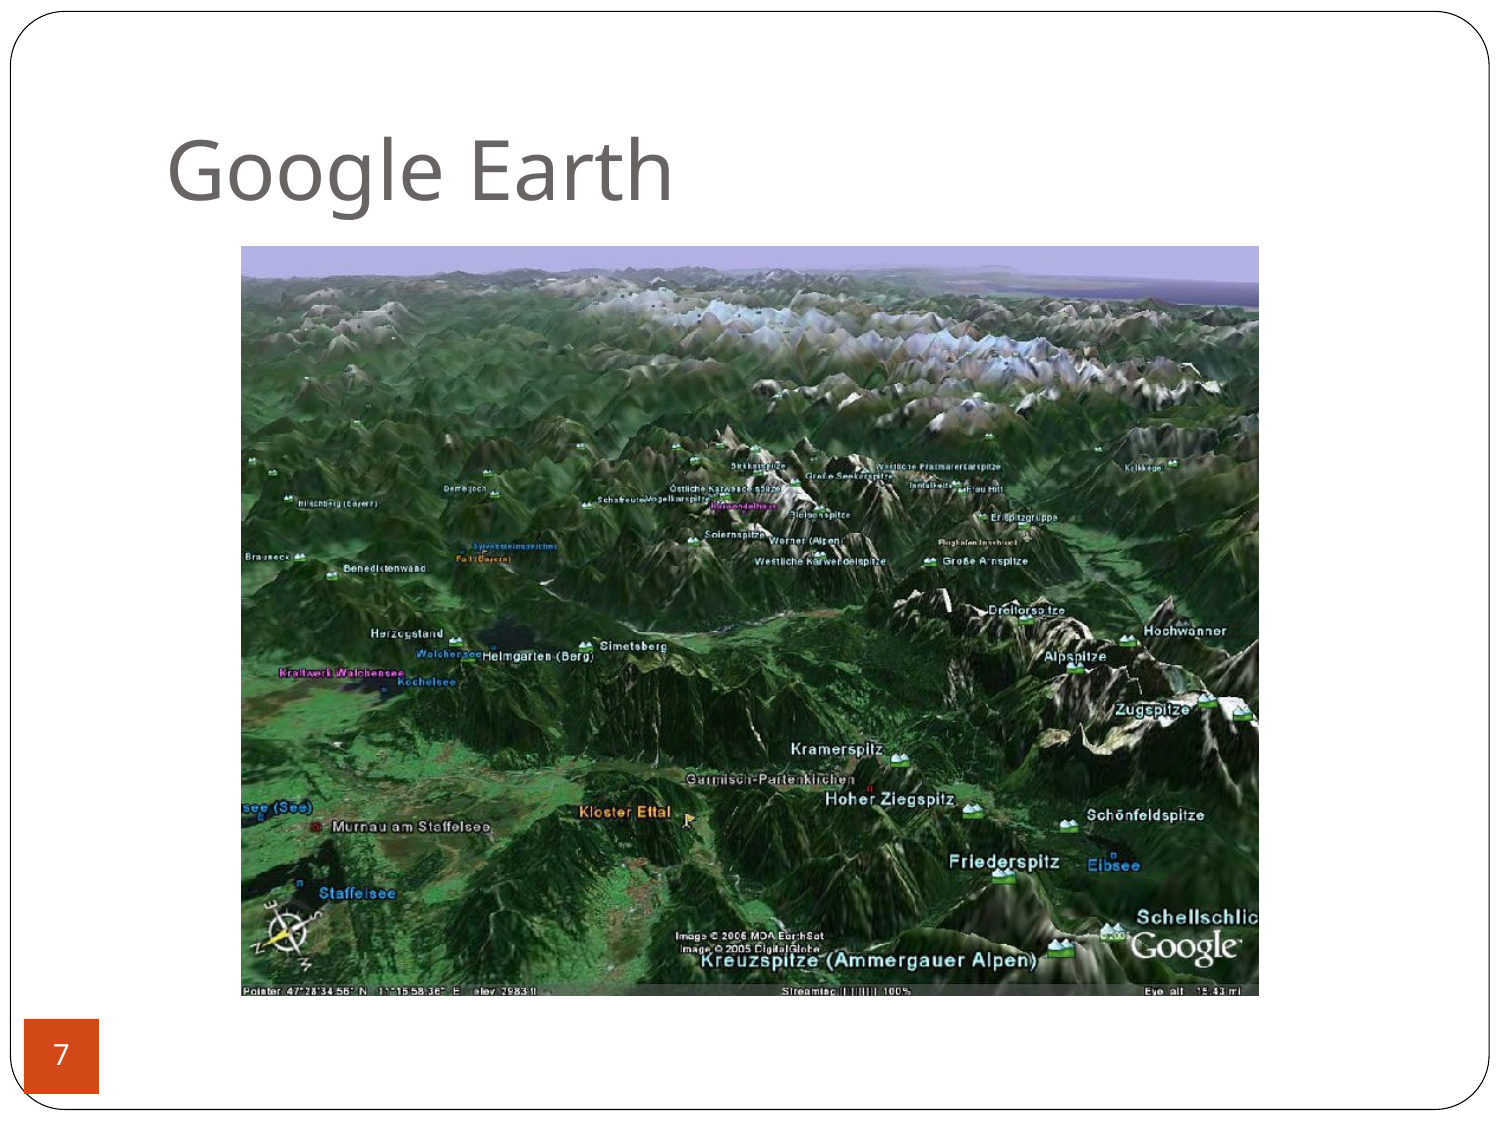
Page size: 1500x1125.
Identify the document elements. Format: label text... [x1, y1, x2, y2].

picture [241, 246, 1259, 996]
text_box 7 [23, 1018, 99, 1094]
title Google Earth [150, 45, 1426, 233]
